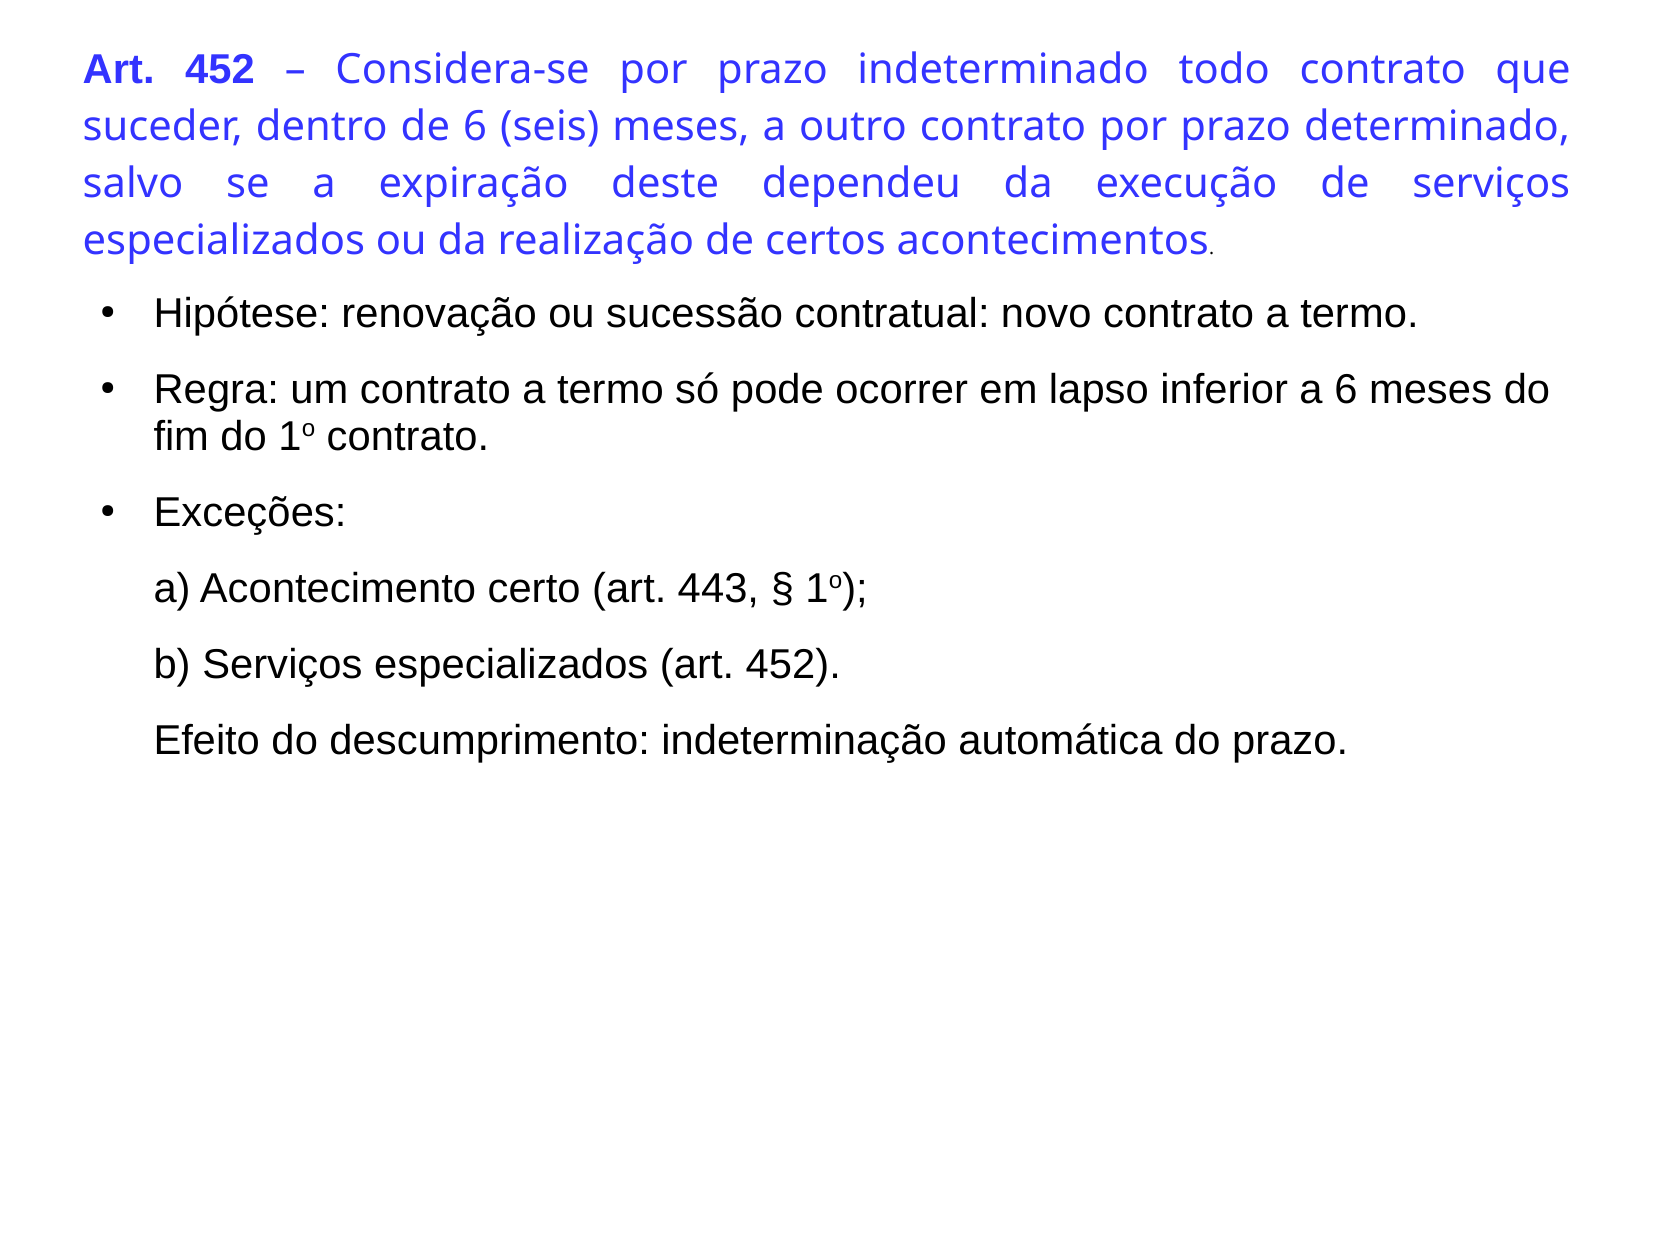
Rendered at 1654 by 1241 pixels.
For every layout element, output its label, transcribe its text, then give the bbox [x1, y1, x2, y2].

title Art. 452 – Considera-se por prazo indeterminado todo contrato que suceder, dentro de 6 (seis) meses, a outro contrato por prazo determinado, salvo se a expiração deste dependeu da execução de serviços especializados ou da realização de certos acontecimentos. [82, 49, 1571, 257]
list Hipótese: renovação ou sucessão contratual: novo contrato a termo. Regra: um contrato a termo só pode ocorrer em lapso inferior a 6 meses do fim do 1o contrato. Exceções: a) Acontecimento certo (art. 443, § 1o); b) Serviços especializados (art. 452). Efeito do descumprimento: indeterminação automática do prazo. [82, 290, 1571, 1010]
